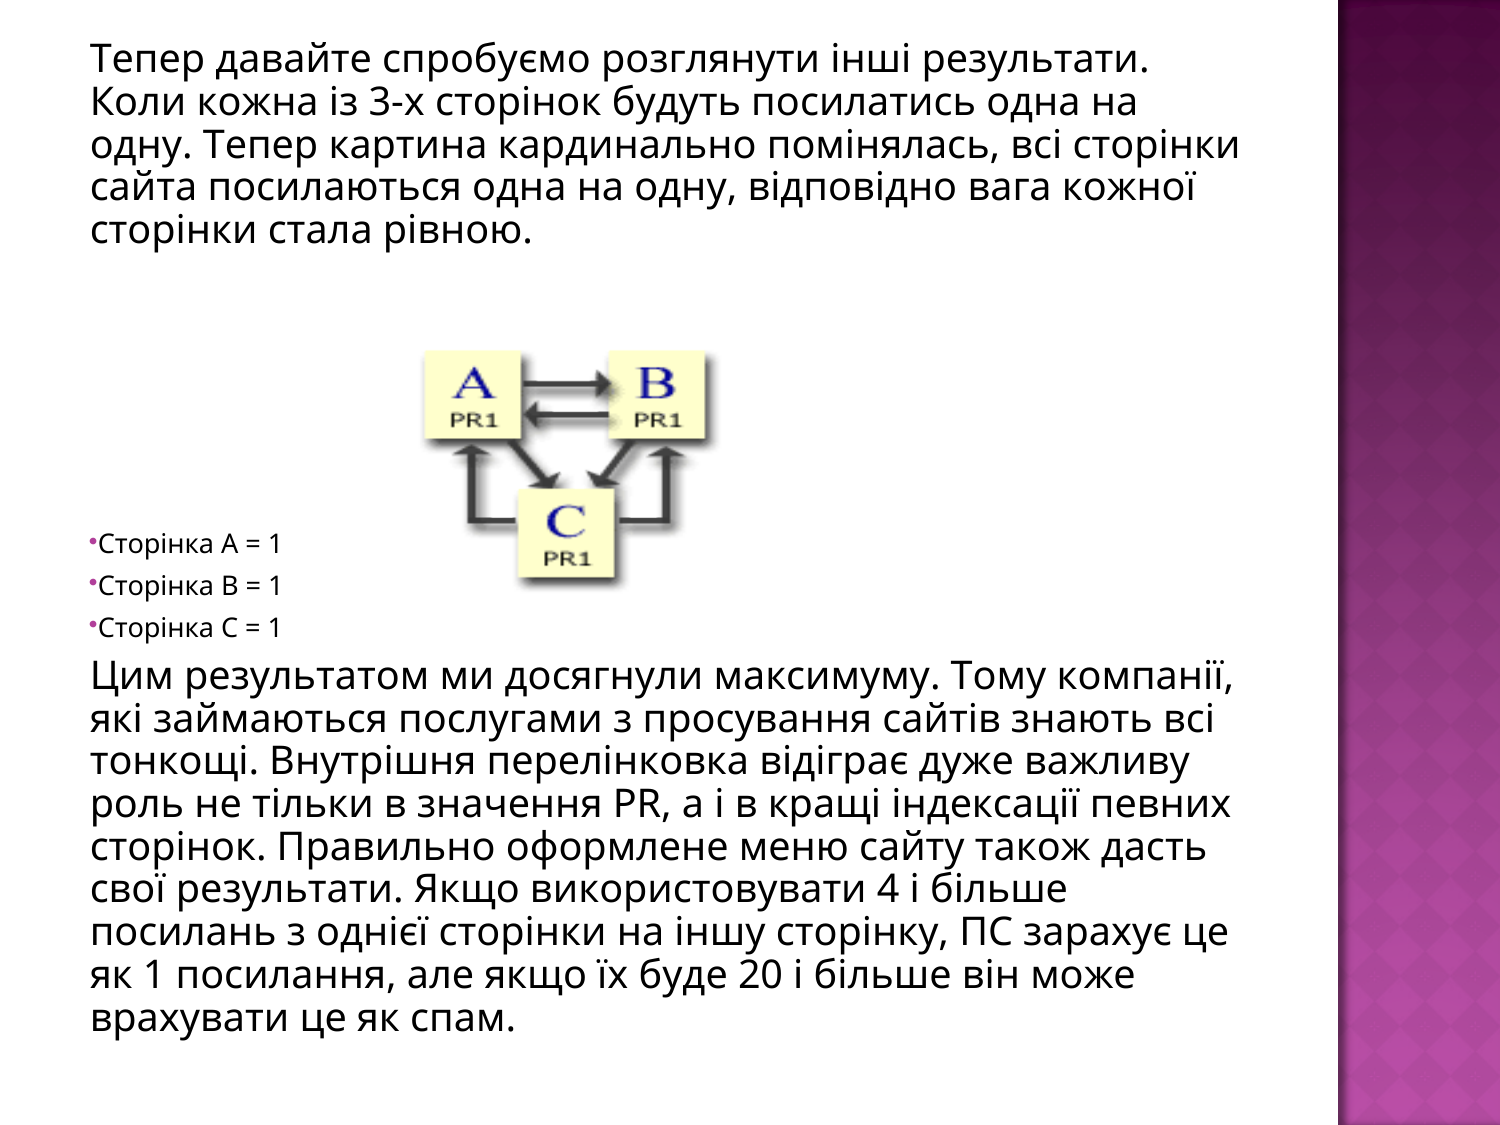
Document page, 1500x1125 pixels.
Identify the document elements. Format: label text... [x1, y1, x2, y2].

picture [1337, 0, 1500, 1125]
picture [407, 337, 727, 597]
list Тепер давайте спробуємо розглянути інші результати. Коли кожна із 3-х сторінок будуть посилатись одна на одну. Тепер картина кардинально помінялась, всі сторінки сайта посилаються одна на одну, відповідно вага кожної сторінки стала рівною. Сторінка А = 1 Сторінка B = 1 Сторінка C = 1 Цим результатом ми досягнули максимуму. Тому компанії, які займаються послугами з просування сайтів знають всі тонкощі. Внутрішня перелінковка відіграє дуже важливу роль не тільки в значення PR, а і в кращі індексації певних сторінок. Правильно оформлене меню сайту також дасть свої результати. Якщо використовувати 4 і більше посилань з однієї сторінки на іншу сторінку, ПС зарахує це як 1 посилання, але якщо їх буде 20 і більше він може врахувати це як спам. [75, 30, 1263, 1103]
